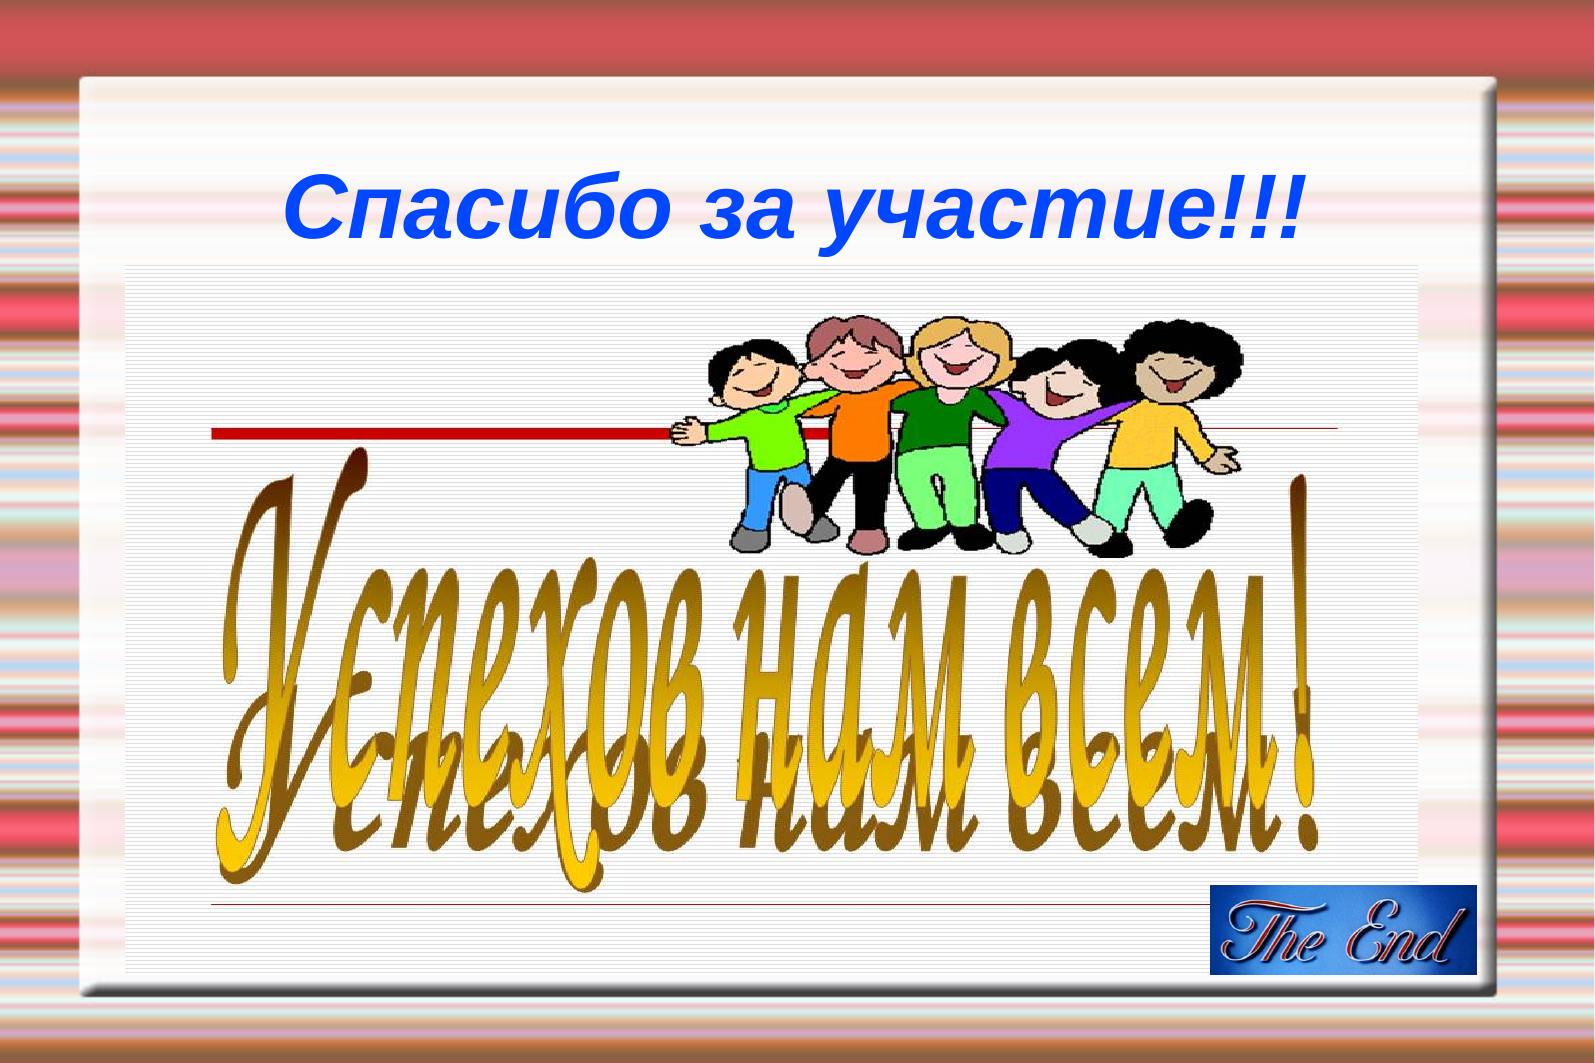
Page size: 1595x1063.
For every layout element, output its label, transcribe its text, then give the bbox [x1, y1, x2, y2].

title Спасибо за участие!!! [114, 118, 1477, 296]
picture [0, 0, 1595, 1063]
